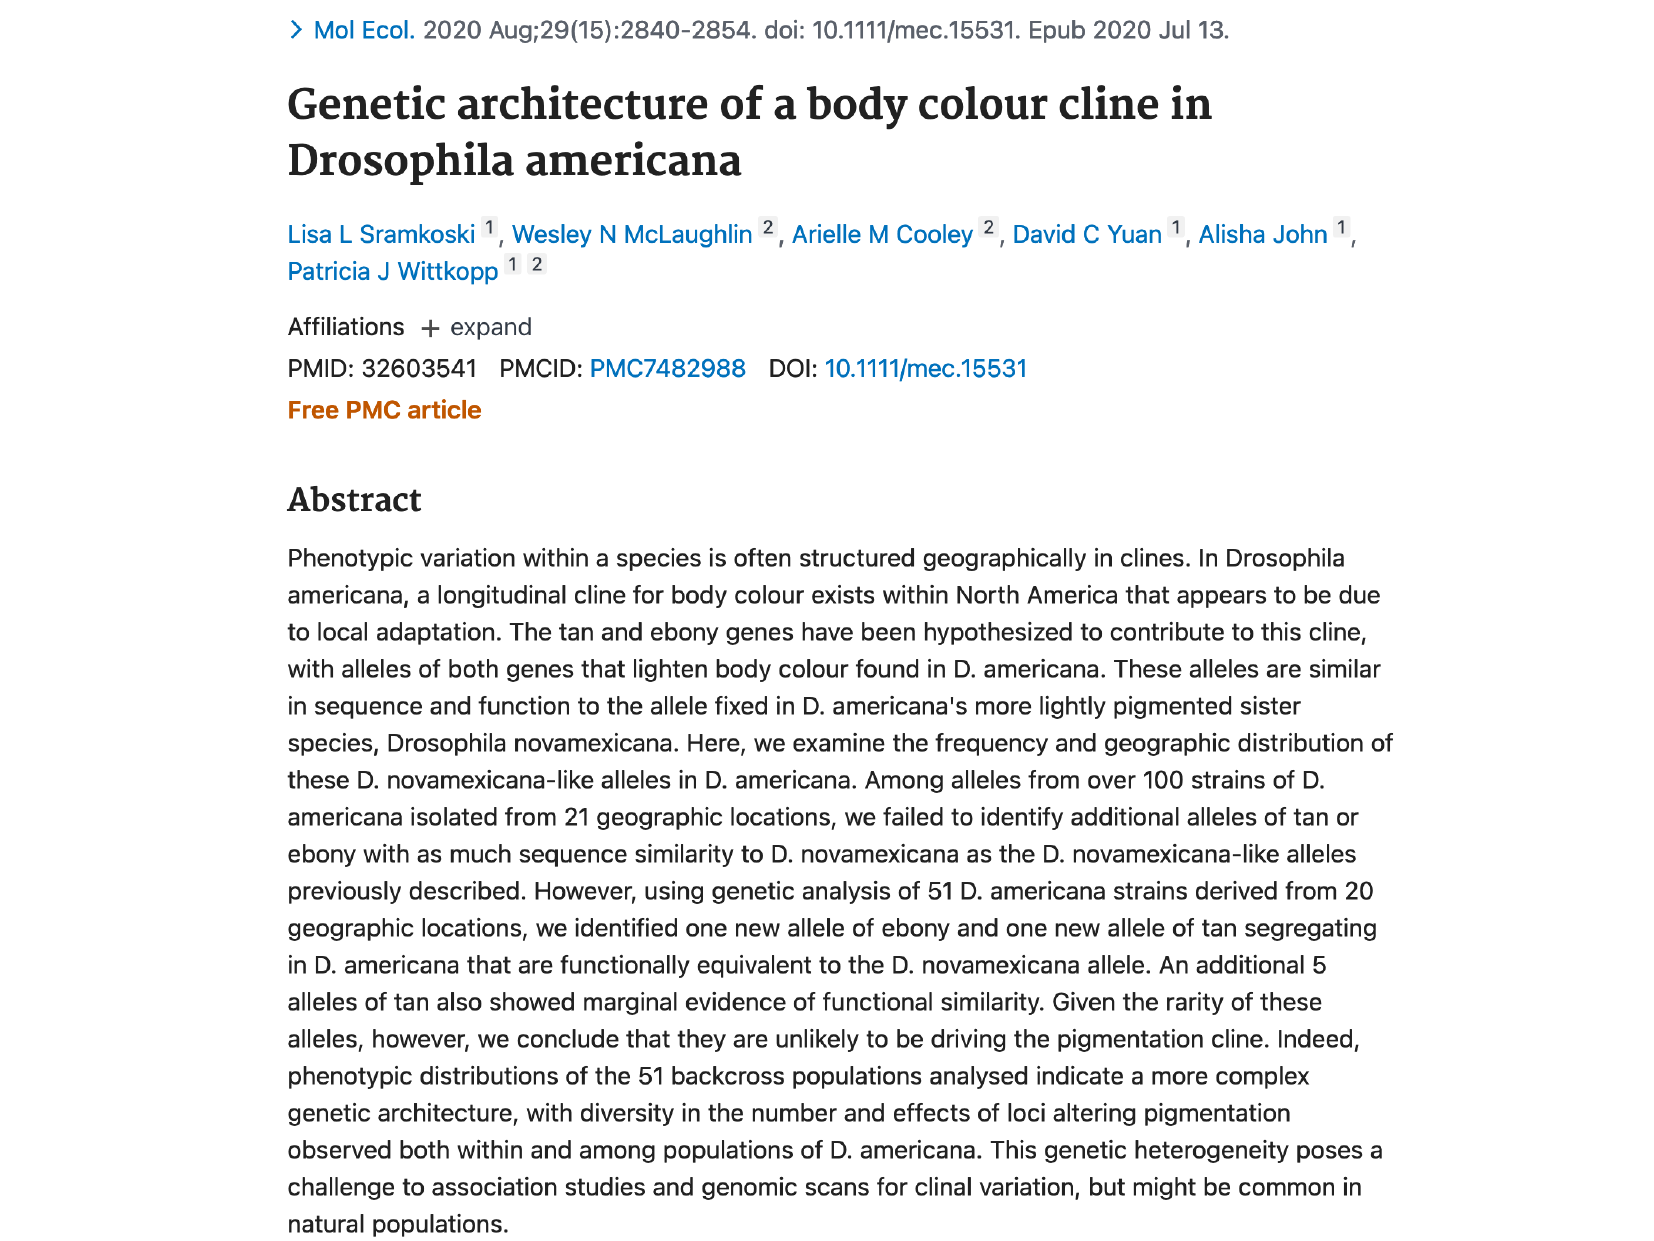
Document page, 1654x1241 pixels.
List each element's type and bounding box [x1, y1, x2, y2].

picture [273, 5, 1401, 1241]
